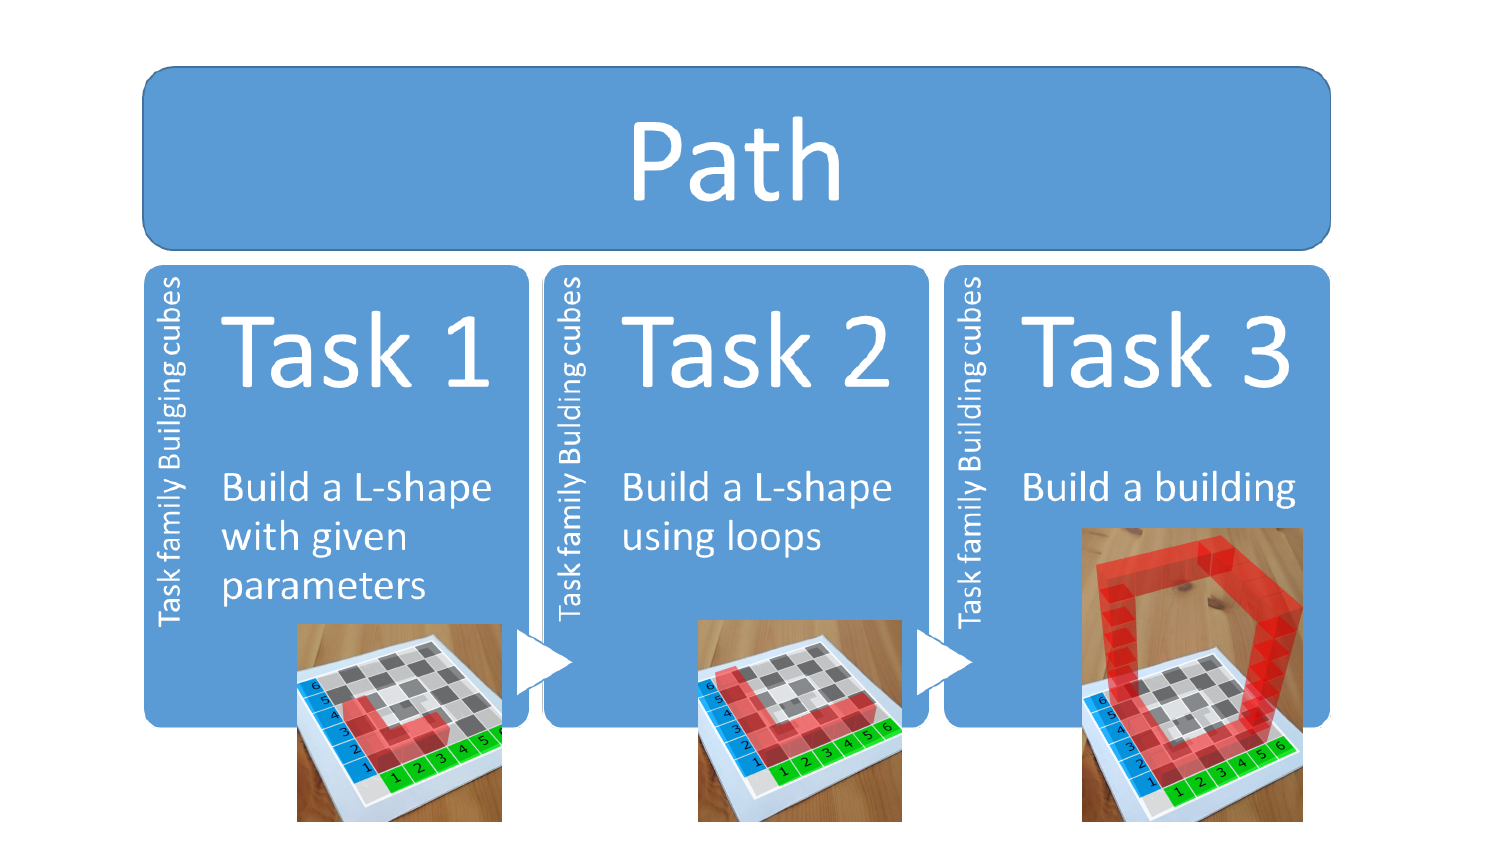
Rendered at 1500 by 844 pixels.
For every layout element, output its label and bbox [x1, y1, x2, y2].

picture [137, 47, 1363, 844]
